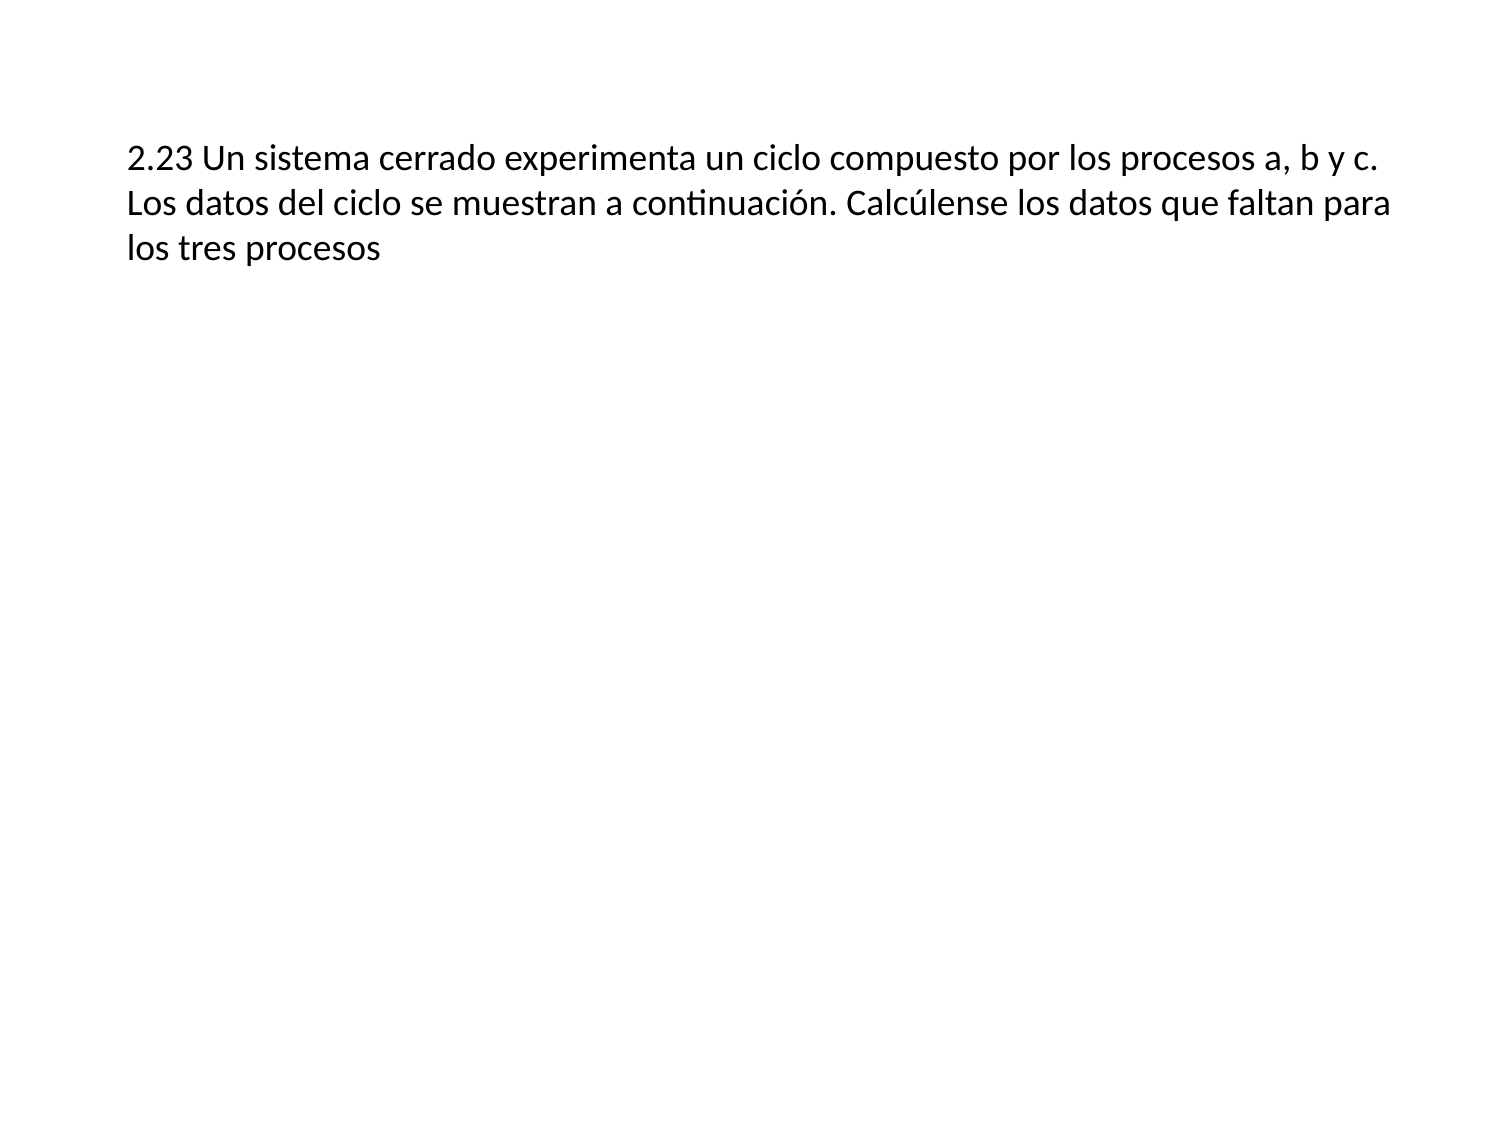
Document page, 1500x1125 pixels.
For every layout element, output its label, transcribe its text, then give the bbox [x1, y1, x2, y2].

text_box 2.23 Un sistema cerrado experimenta un ciclo compuesto por los procesos a, b y c. Los datos del ciclo se muestran a continuación. Calcúlense los datos que faltan para los tres procesos [112, 125, 1447, 276]
